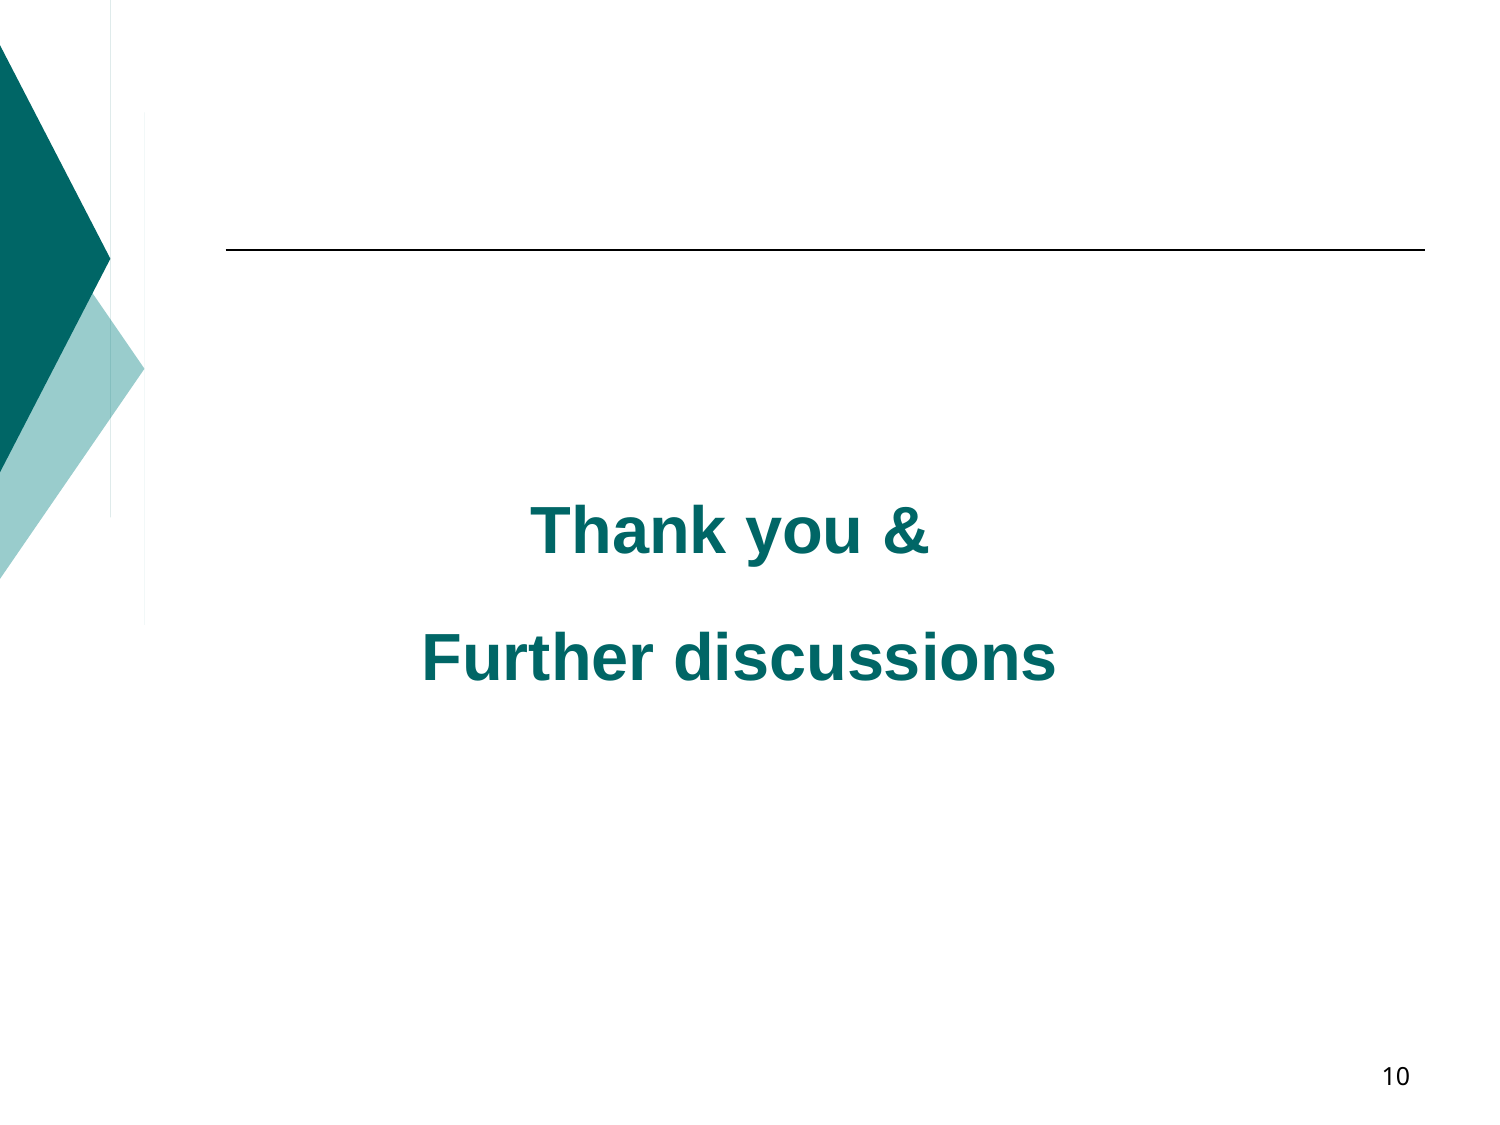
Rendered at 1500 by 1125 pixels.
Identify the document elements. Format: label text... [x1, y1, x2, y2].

title Thank you & Further discussions [64, 231, 1415, 703]
